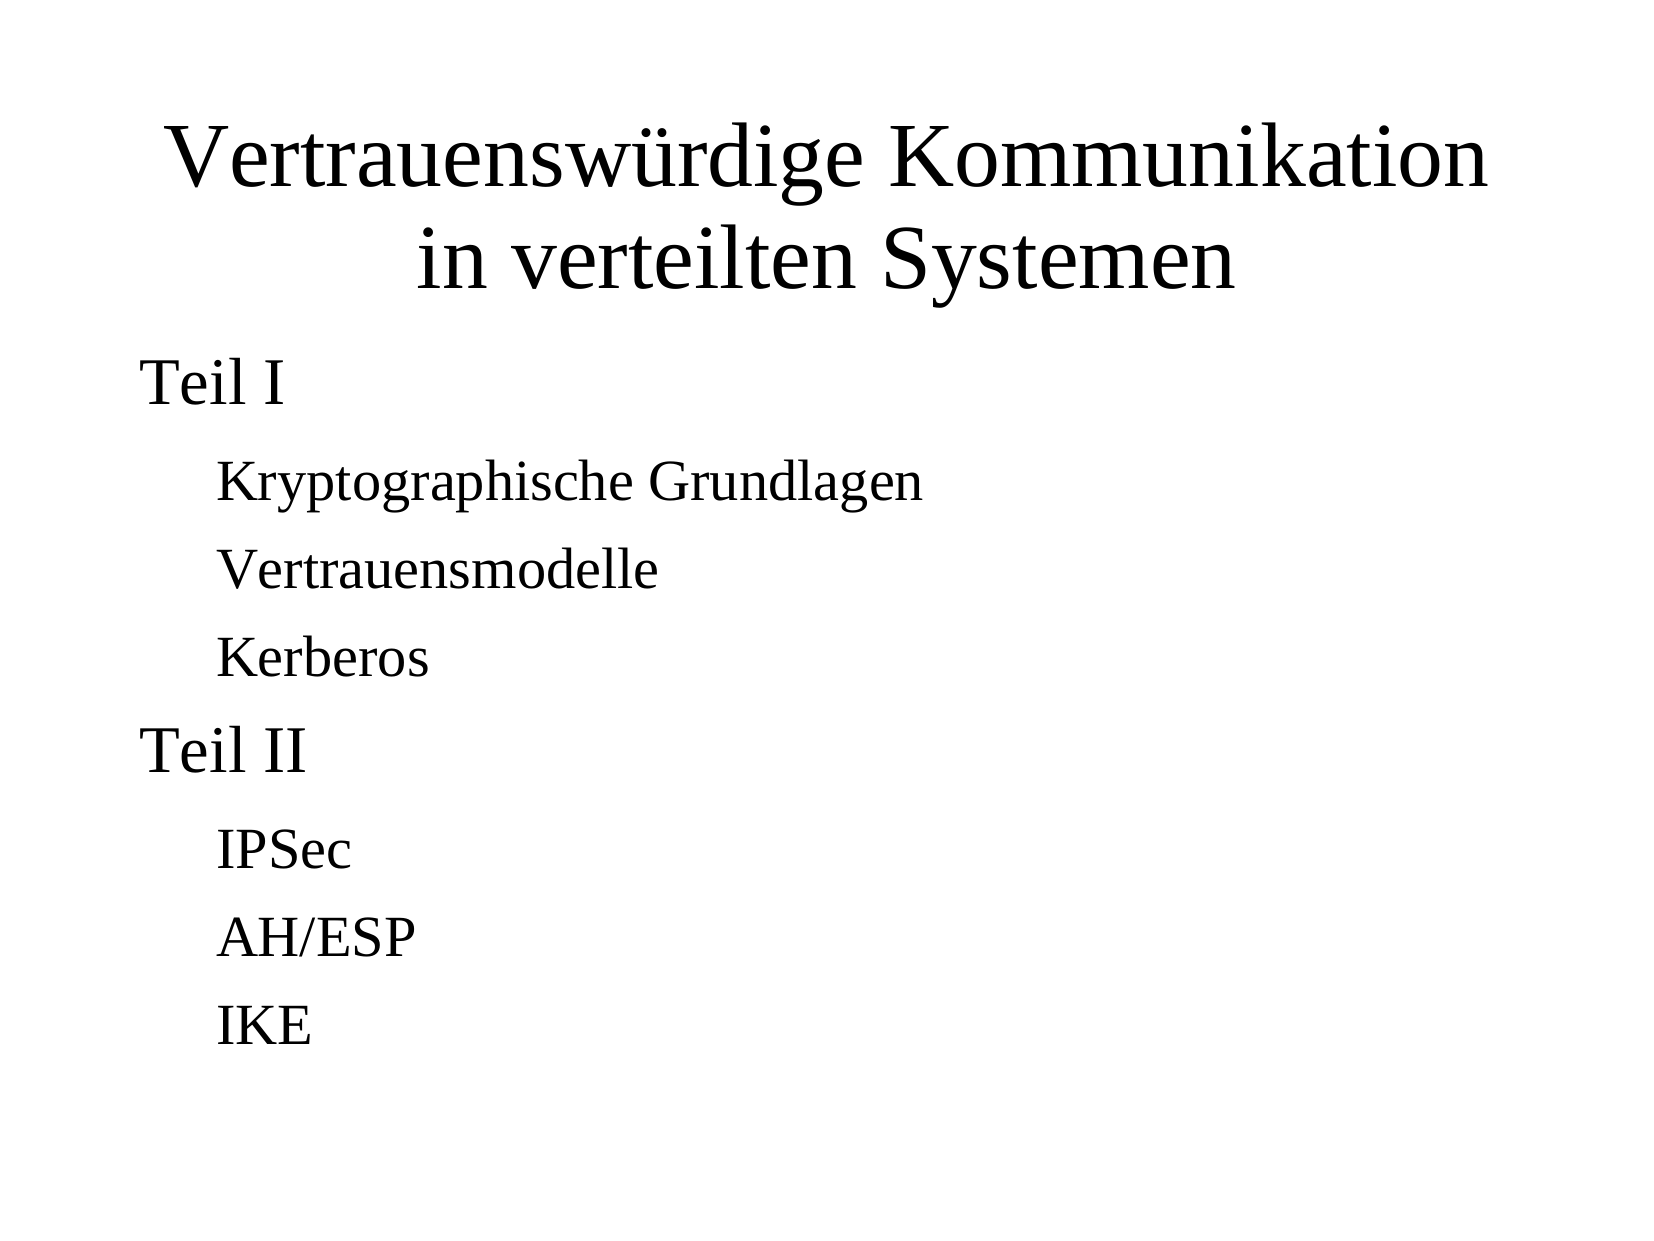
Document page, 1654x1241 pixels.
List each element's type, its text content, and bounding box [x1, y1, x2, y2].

title Vertrauenswürdige Kommunikation in verteilten Systemen [121, 102, 1534, 311]
list Teil I Kryptographische Grundlagen Vertrauensmodelle Kerberos Teil II IPSec AH/ESP IKE [121, 344, 1534, 1127]
